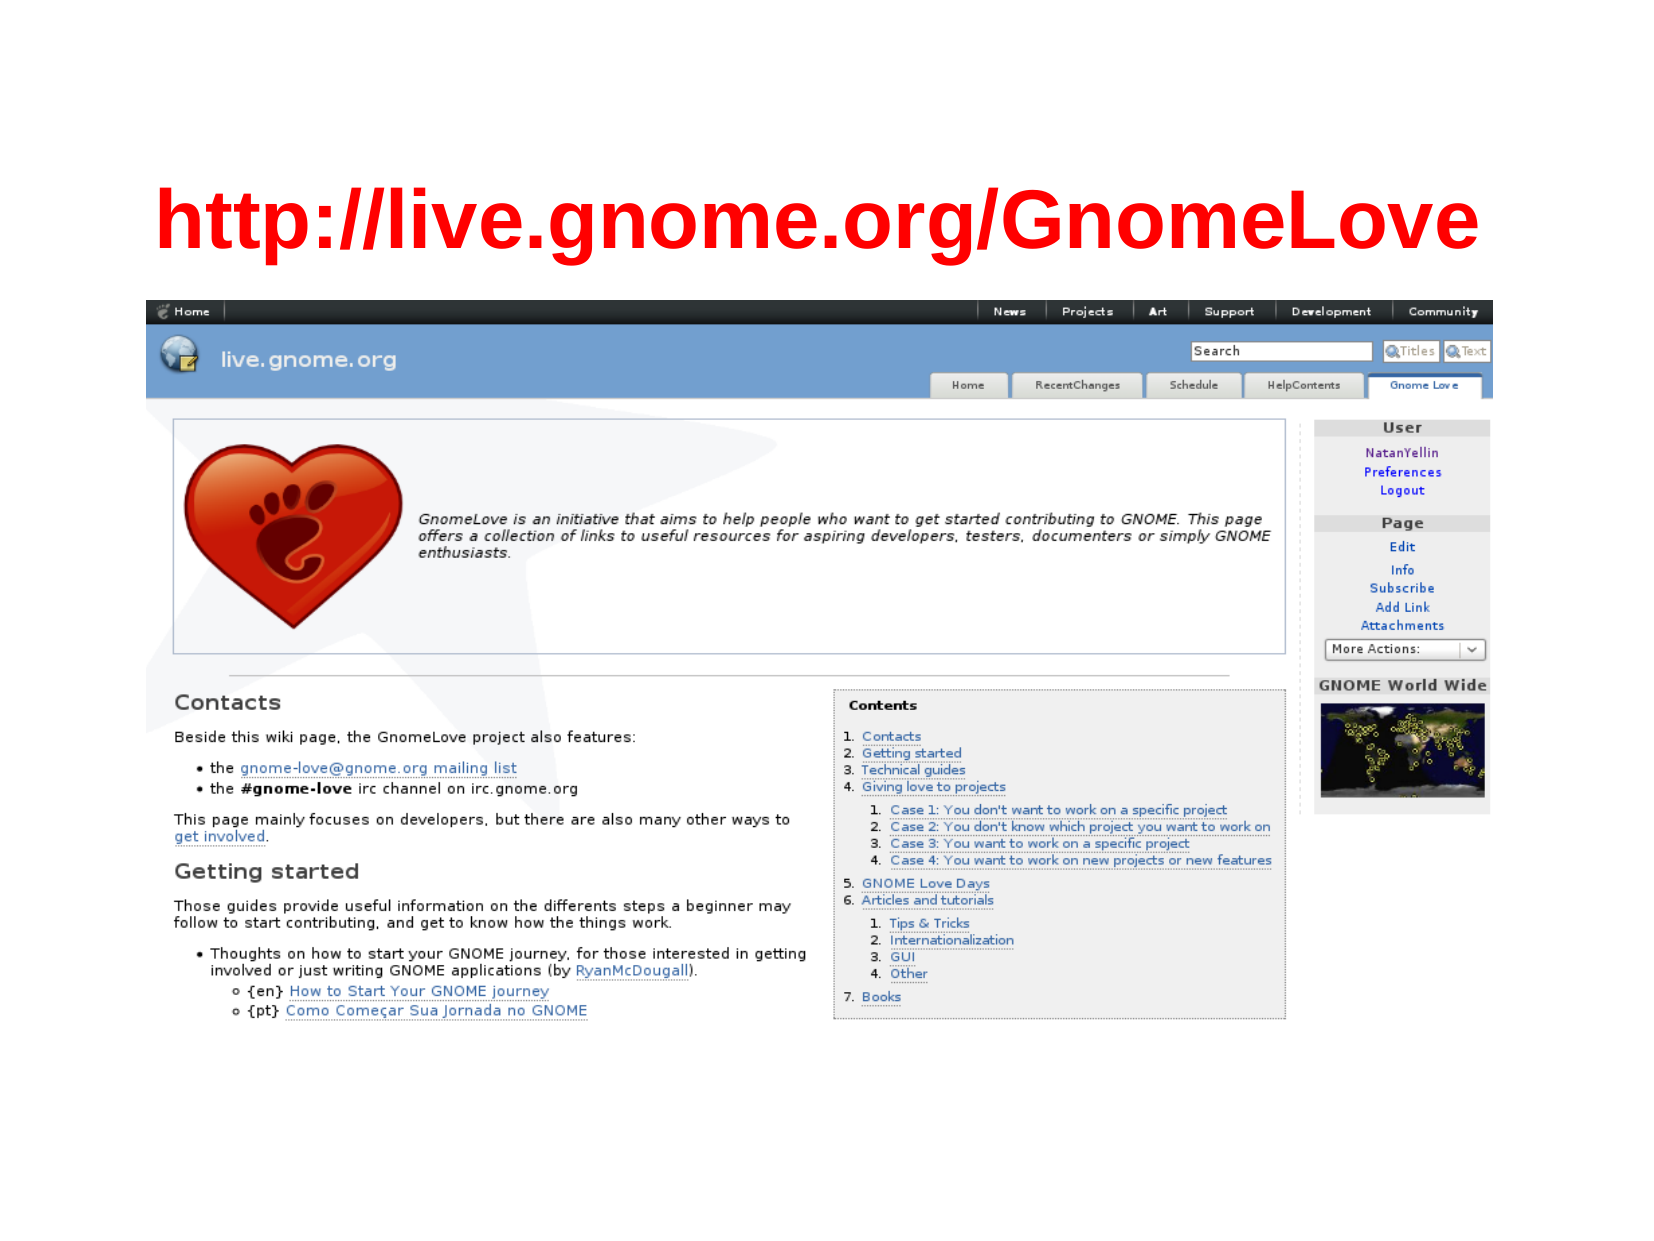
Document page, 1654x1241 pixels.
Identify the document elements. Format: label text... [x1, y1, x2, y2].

picture [146, 300, 1493, 1022]
text_box http://live.gnome.org/GnomeLove [135, 160, 1502, 278]
